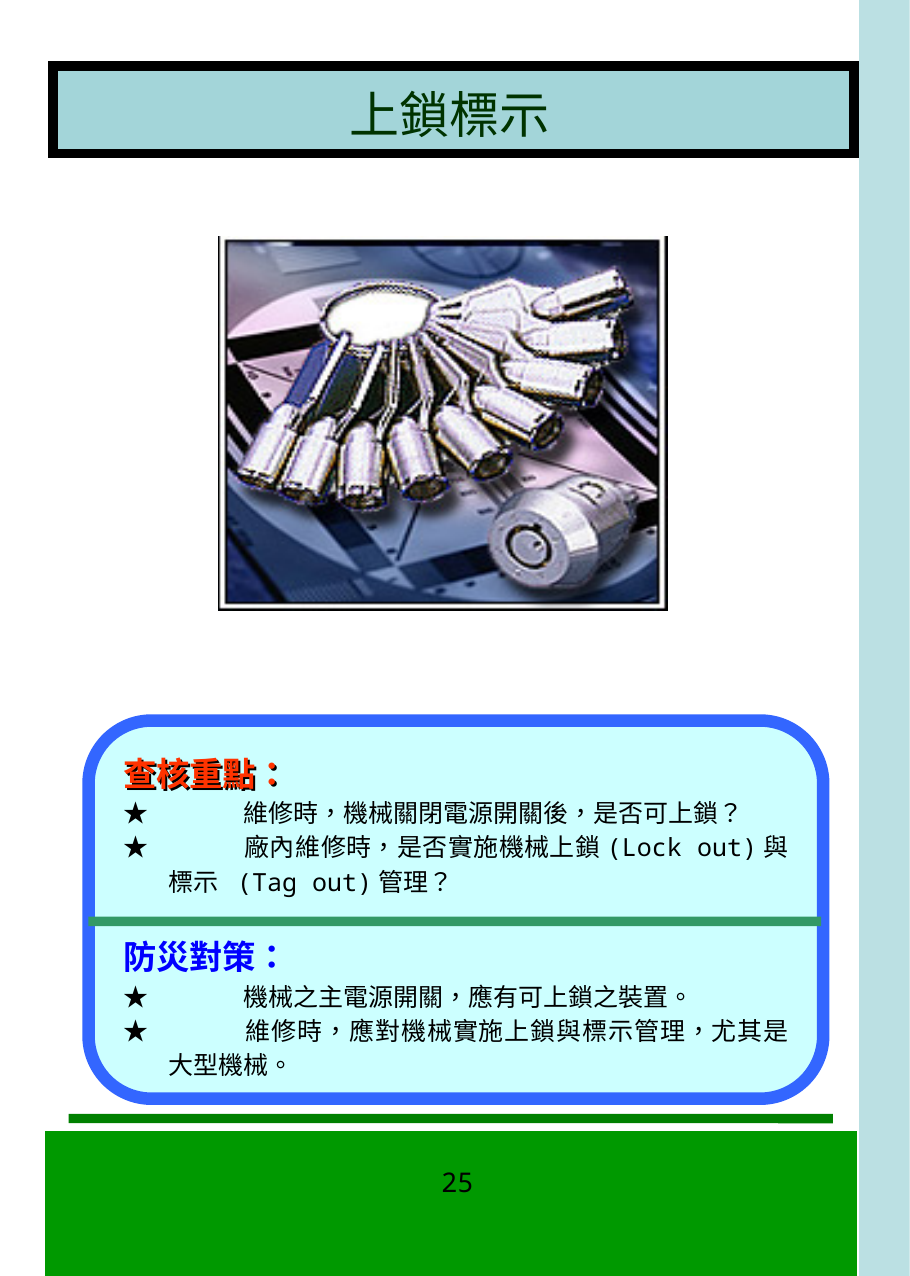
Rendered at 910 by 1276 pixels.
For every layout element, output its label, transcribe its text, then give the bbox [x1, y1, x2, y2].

picture [218, 236, 668, 611]
text_box 查核重點： ★ 維修時，機械關閉電源開關後，是否可上鎖？ ★ 廠內維修時，是否實施機械上鎖(Lock out)與標示 (Tag out)管理？ 防災對策： ★ 機械之主電源開關，應有可上鎖之裝置。 ★ 維修時，應對機械實施上鎖與標示管理，尤其是大型機械。 [88, 720, 824, 1099]
text_box 上鎖標示 [244, 75, 656, 152]
text_box [859, 0, 910, 1276]
text_box 25 [422, 1157, 493, 1207]
